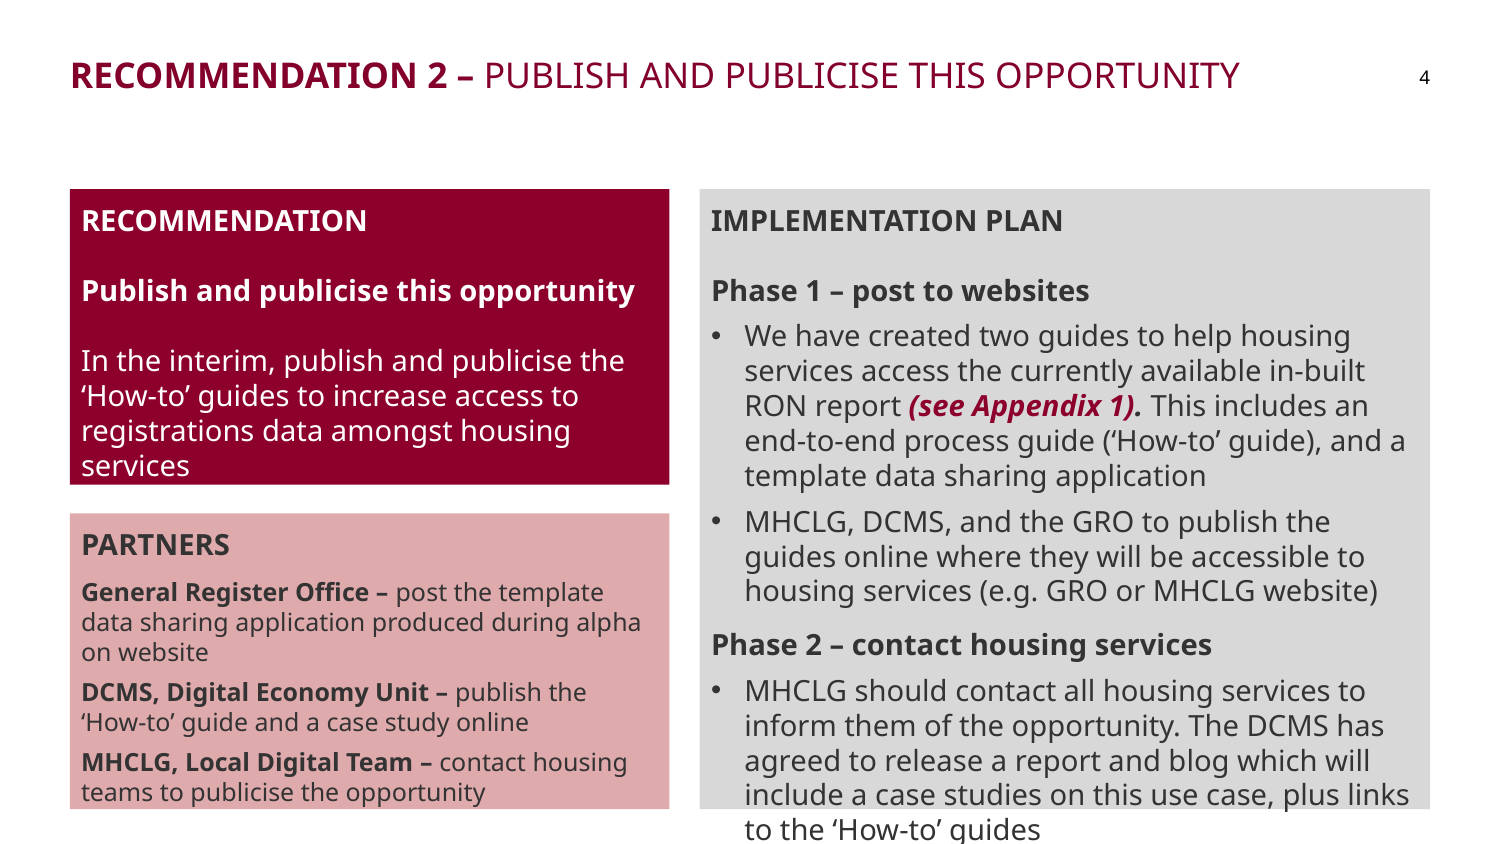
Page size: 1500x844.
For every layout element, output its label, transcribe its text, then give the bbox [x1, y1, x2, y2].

text_box IMPLEMENTATION PLAN Phase 1 – post to websites We have created two guides to help housing services access the currently available in-built RON report (see Appendix 1). This includes an end-to-end process guide (‘How-to’ guide), and a template data sharing application MHCLG, DCMS, and the GRO to publish the guides online where they will be accessible to housing services (e.g. GRO or MHCLG website) Phase 2 – contact housing services MHCLG should contact all housing services to inform them of the opportunity. The DCMS has agreed to release a report and blog which will include a case studies on this use case, plus links to the ‘How-to’ guides [699, 189, 1431, 810]
text_box RECOMMENDATION Publish and publicise this opportunity In the interim, publish and publicise the ‘How-to’ guides to increase access to registrations data amongst housing services [69, 189, 670, 485]
title RECOMMENDATION 2 – PUBLISH AND PUBLICISE THIS OPPORTUNITY [69, 53, 1357, 161]
slide_number <number> [1388, 65, 1431, 111]
text_box PARTNERS General Register Office – post the template data sharing application produced during alpha on website DCMS, Digital Economy Unit – publish the ‘How-to’ guide and a case study online MHCLG, Local Digital Team – contact housing teams to publicise the opportunity [69, 513, 670, 810]
